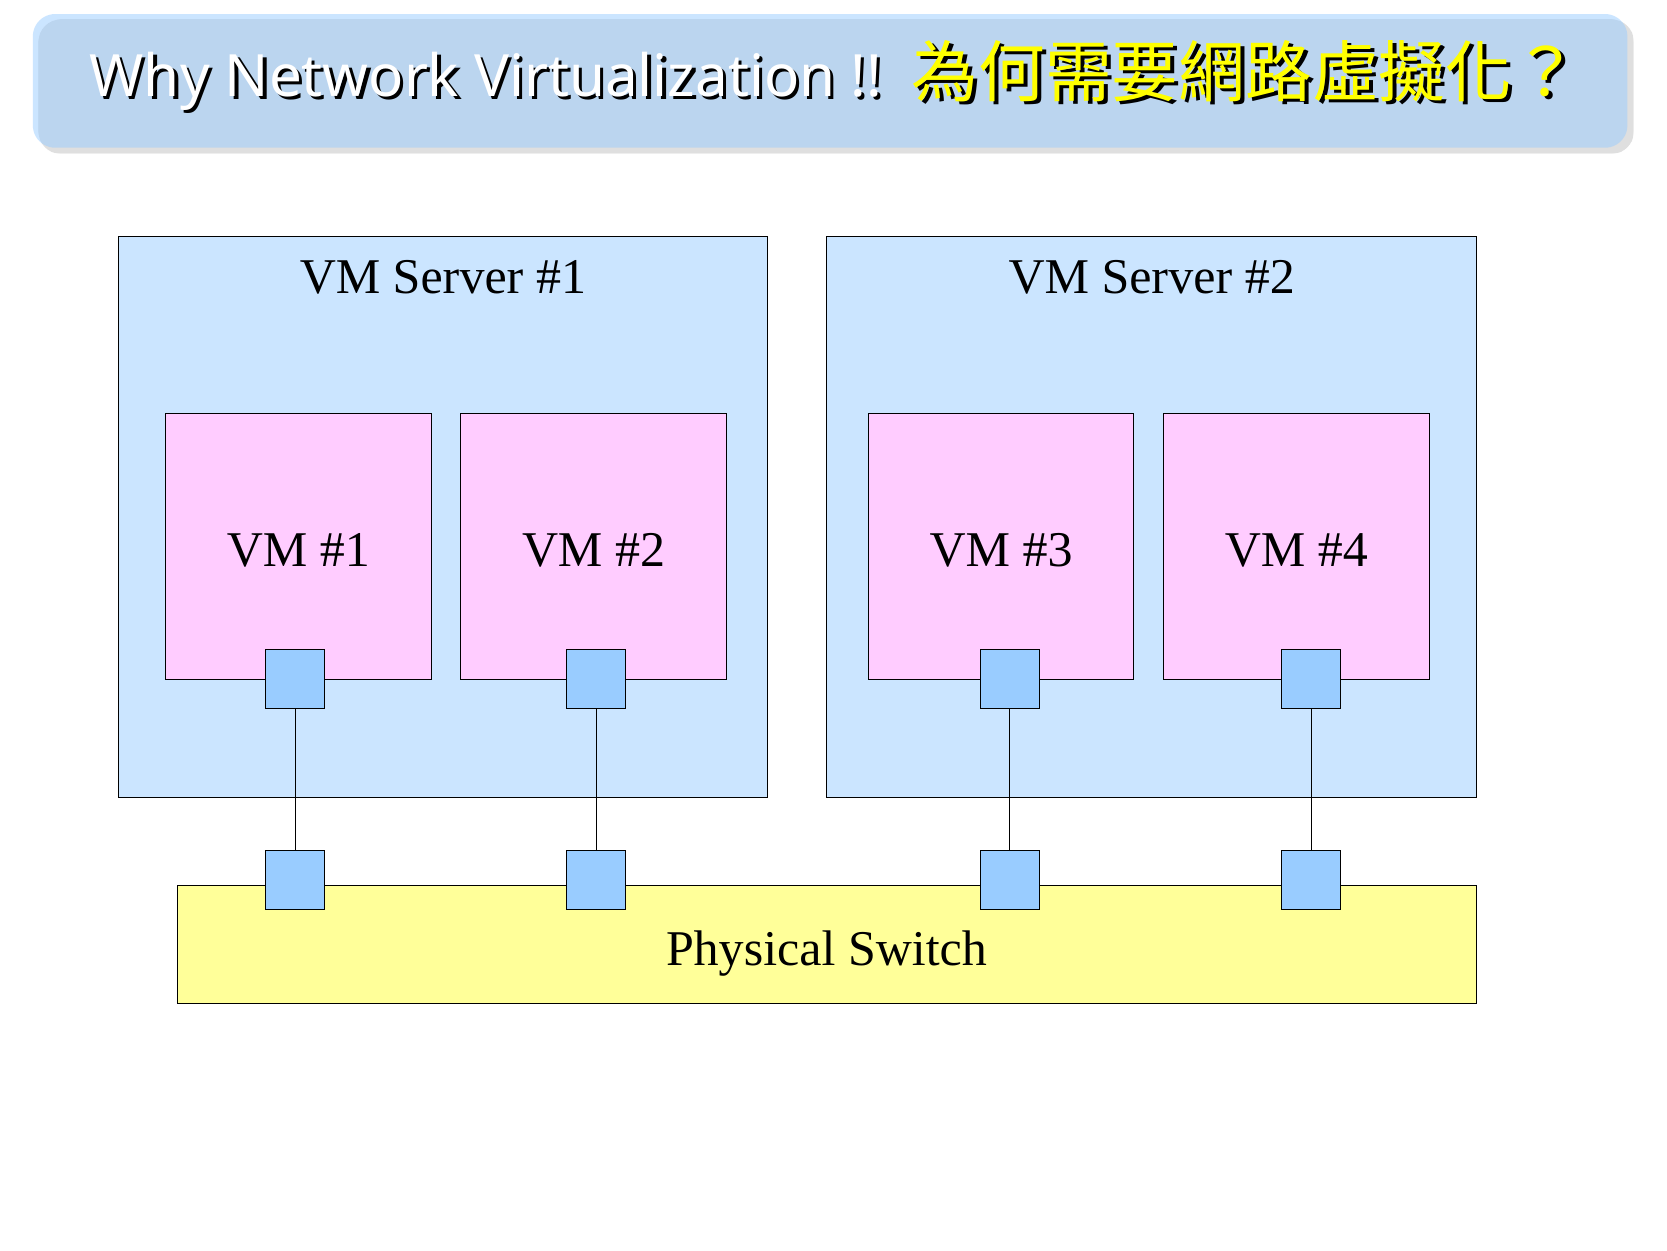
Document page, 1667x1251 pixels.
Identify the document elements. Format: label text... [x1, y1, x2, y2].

text_box VM #3 [868, 413, 1134, 680]
text_box Physical Switch [177, 885, 1477, 1004]
text_box [265, 850, 325, 910]
text_box Why Network Virtualization !! 為何需要網路虛擬化？ [2, 0, 1667, 148]
text_box VM #4 [1163, 413, 1430, 680]
text_box [566, 850, 626, 910]
text_box VM #2 [460, 413, 727, 680]
text_box [1281, 649, 1341, 709]
text_box [1281, 850, 1341, 910]
text_box VM #1 [165, 413, 432, 680]
text_box VM Server #1 [118, 236, 768, 798]
text_box [980, 850, 1040, 910]
text_box [265, 649, 325, 709]
text_box VM Server #2 [826, 236, 1477, 798]
text_box [566, 649, 626, 709]
text_box [980, 649, 1040, 709]
